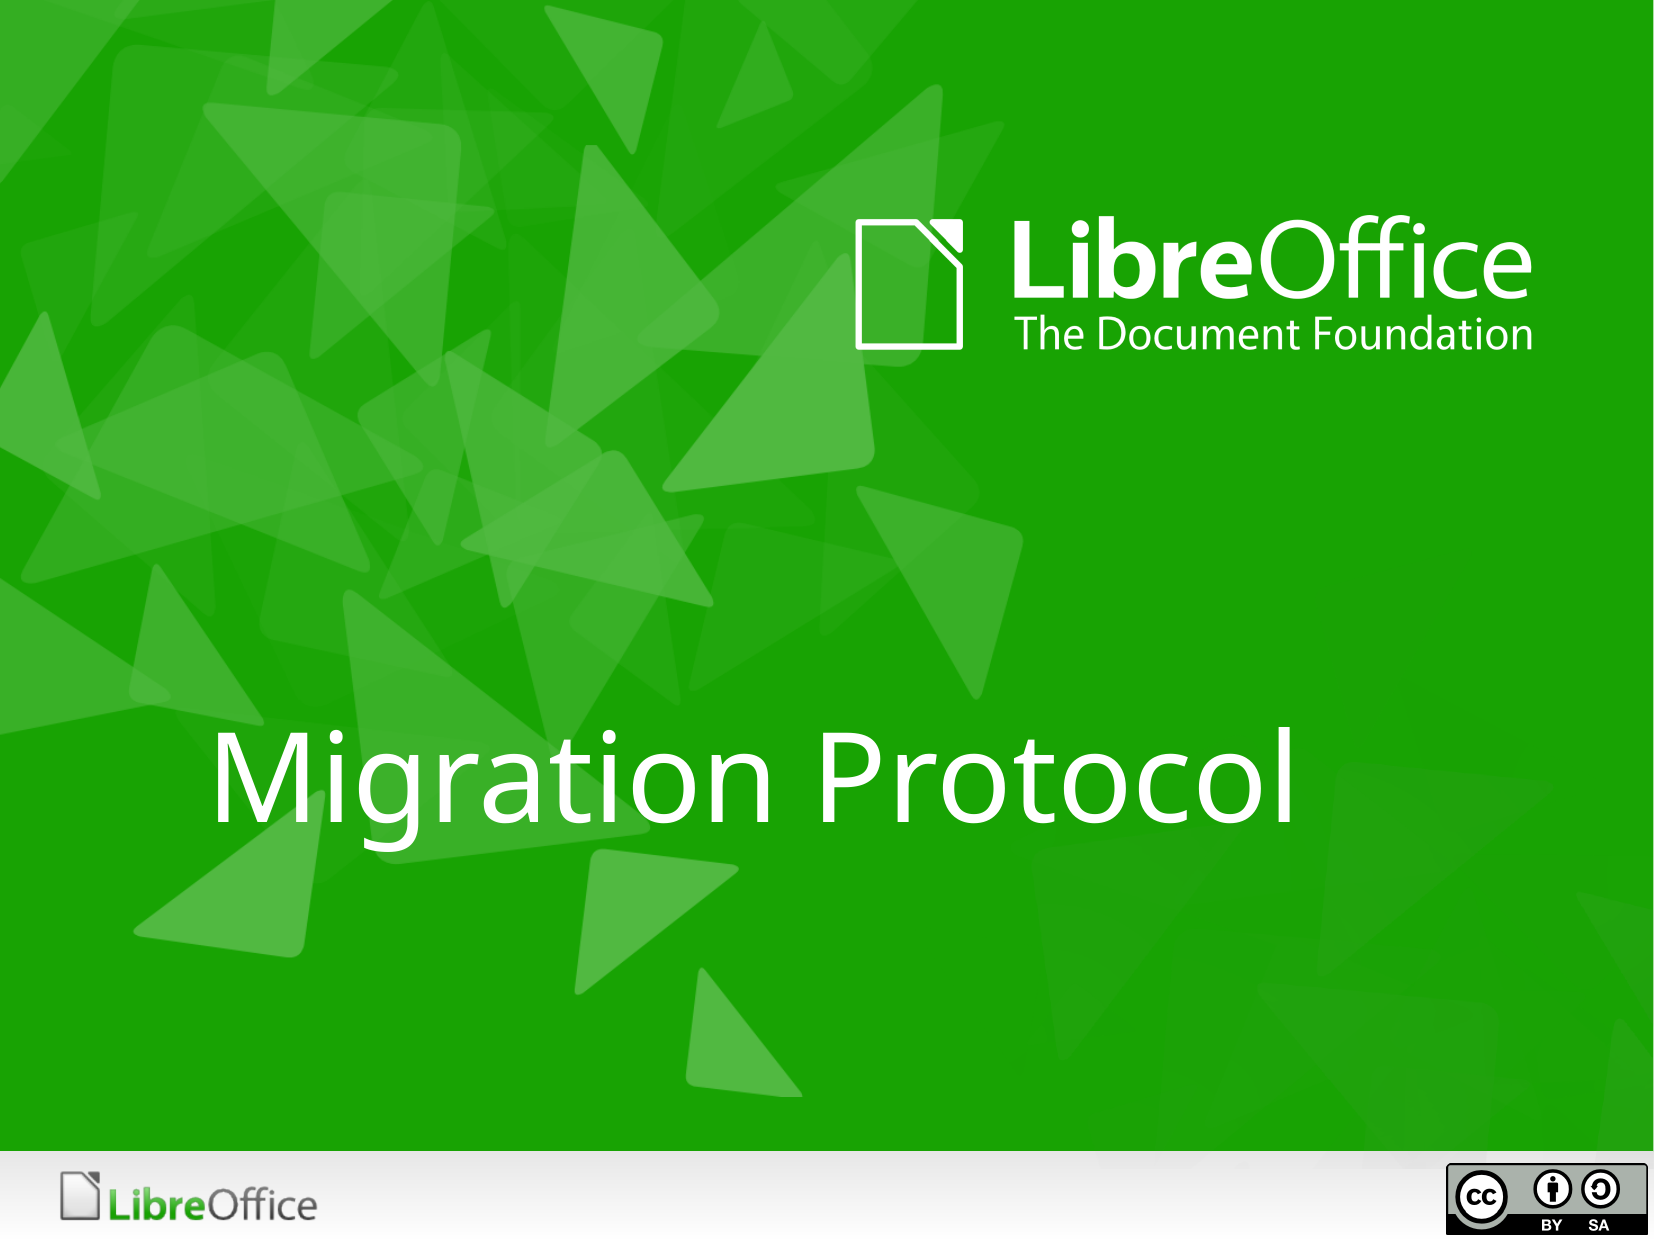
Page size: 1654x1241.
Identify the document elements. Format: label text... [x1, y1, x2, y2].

title Migration Protocol [206, 685, 1477, 863]
picture [41, 1152, 337, 1240]
picture [0, 0, 1654, 1235]
